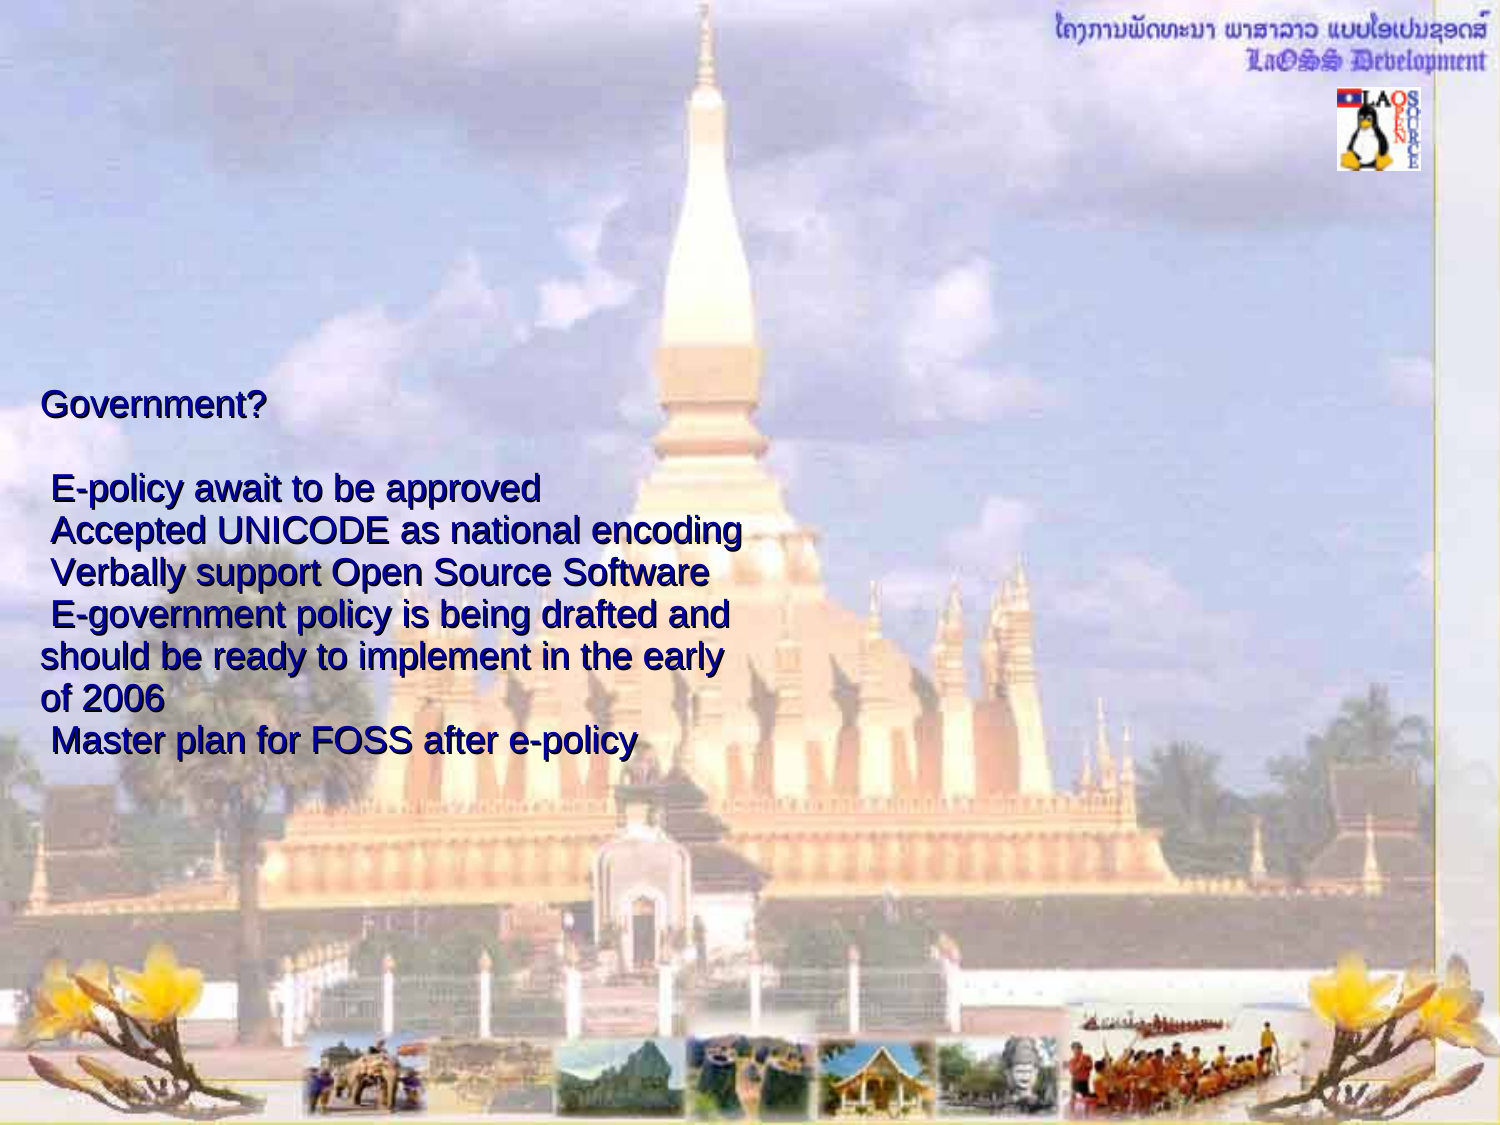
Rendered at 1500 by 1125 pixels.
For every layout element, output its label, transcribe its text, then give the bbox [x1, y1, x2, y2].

picture [0, 0, 1500, 1125]
text_box Government? E-policy await to be approved Accepted UNICODE as national encoding Verbally support Open Source Software E-government policy is being drafted and should be ready to implement in the early of 2006 Master plan for FOSS after e-policy [24, 375, 775, 769]
